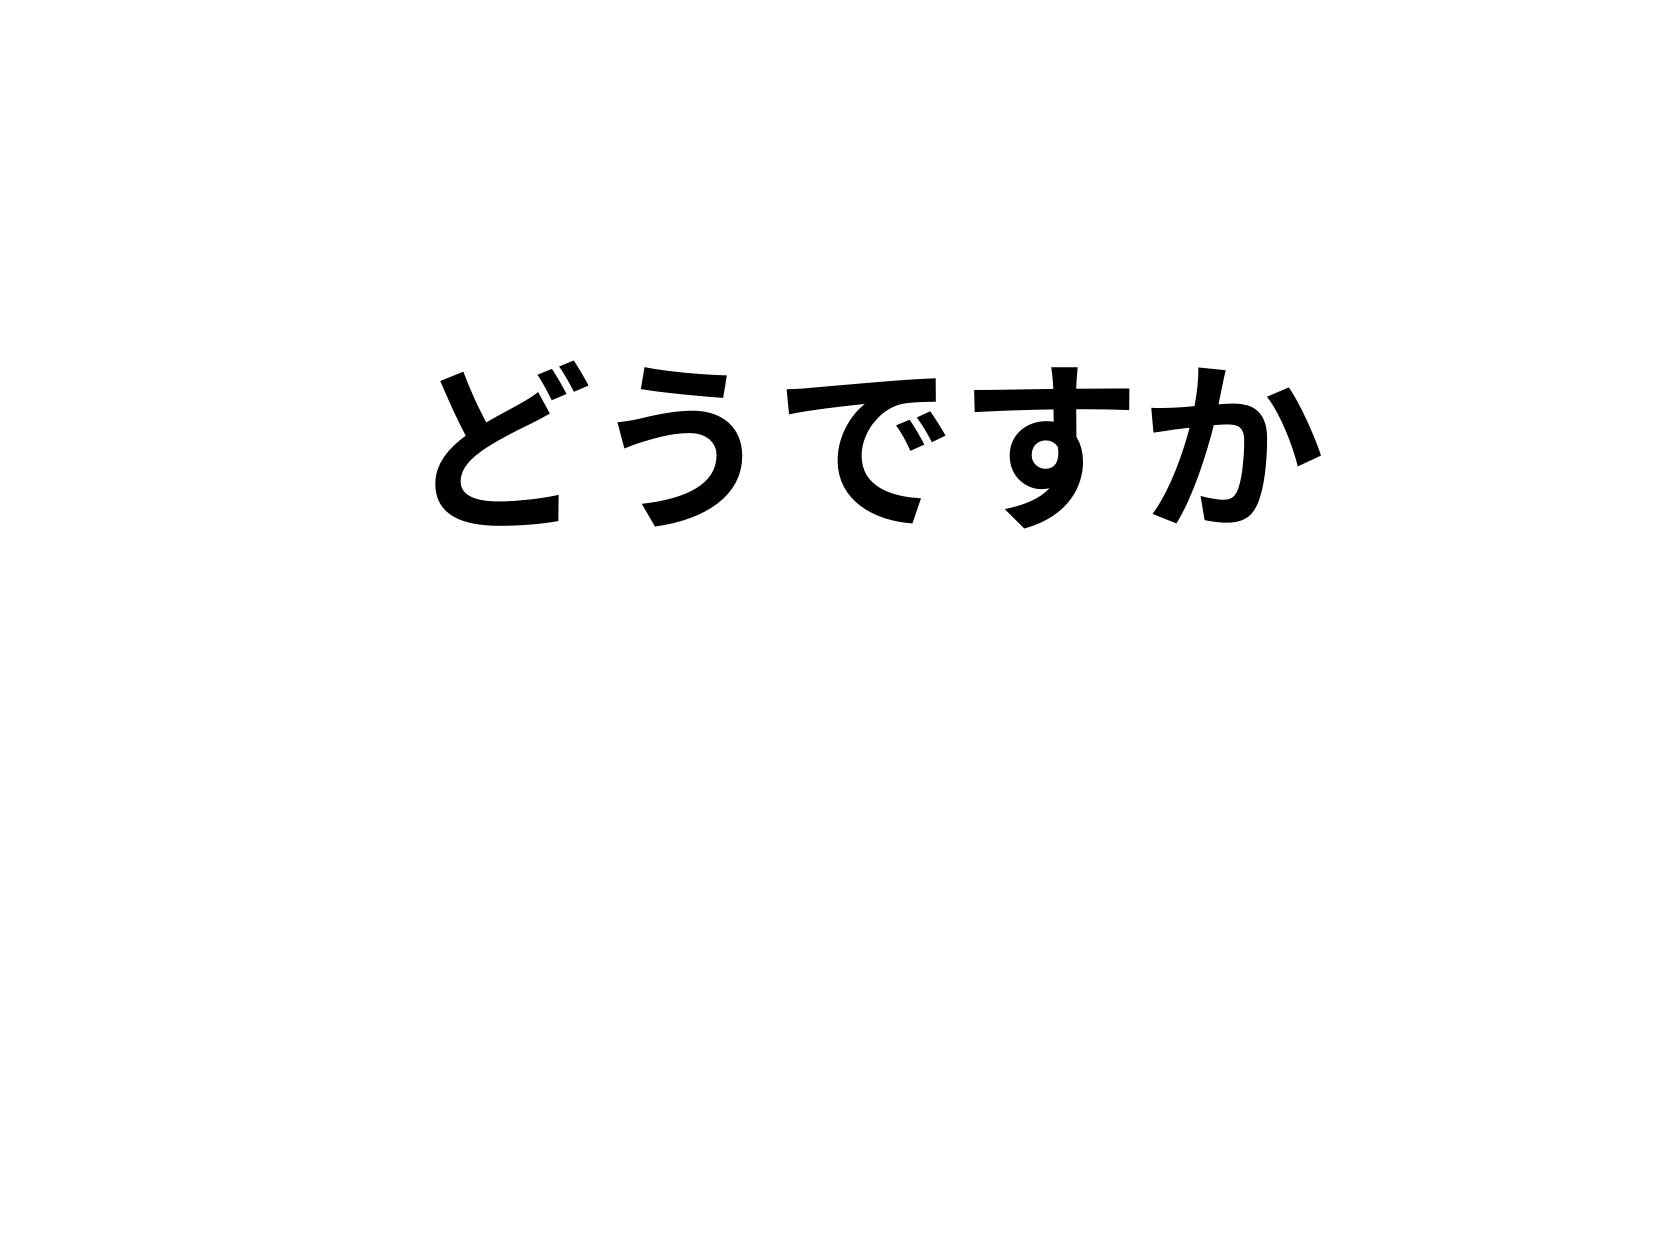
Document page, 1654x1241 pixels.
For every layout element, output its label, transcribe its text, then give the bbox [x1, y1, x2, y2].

text_box どうですか [393, 295, 1194, 508]
